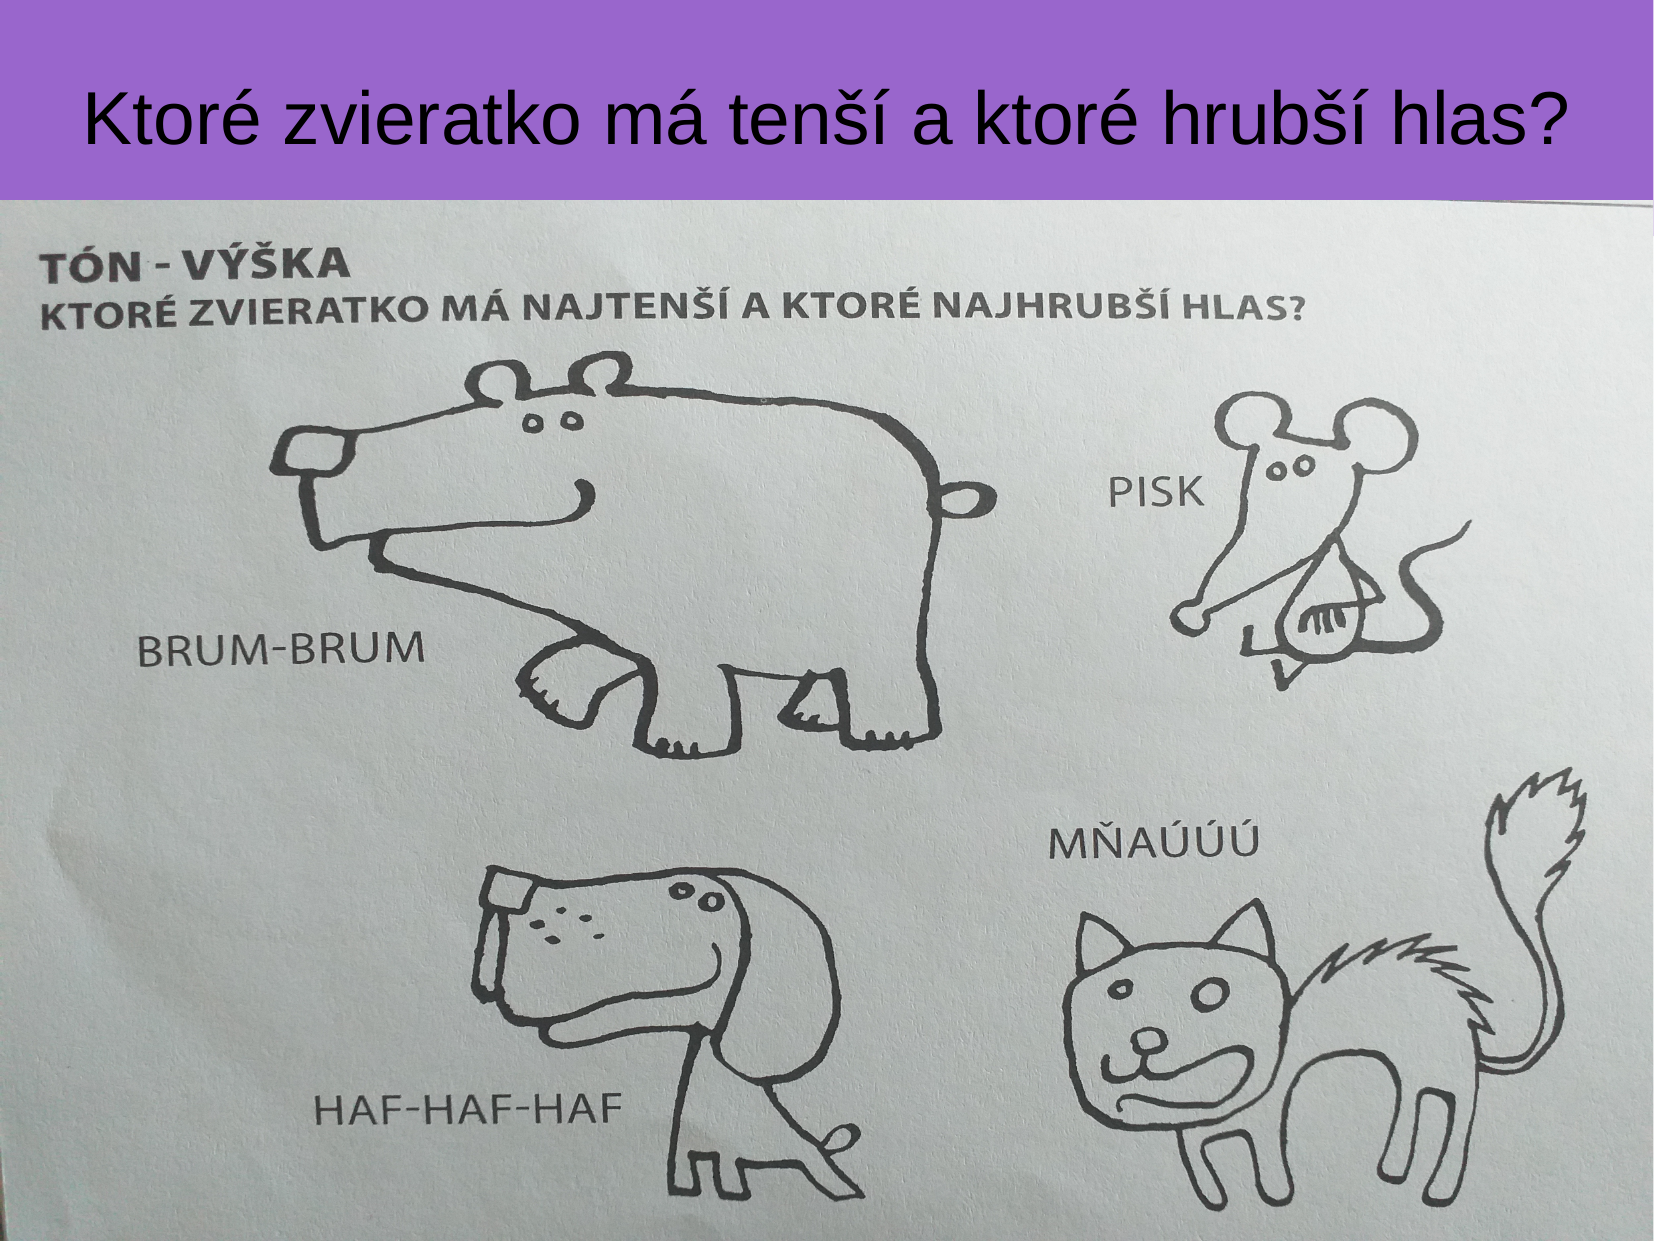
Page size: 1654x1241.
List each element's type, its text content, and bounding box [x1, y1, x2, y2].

title Ktoré zvieratko má tenší a ktoré hrubší hlas? [0, 0, 1654, 200]
picture [0, 200, 1654, 1241]
